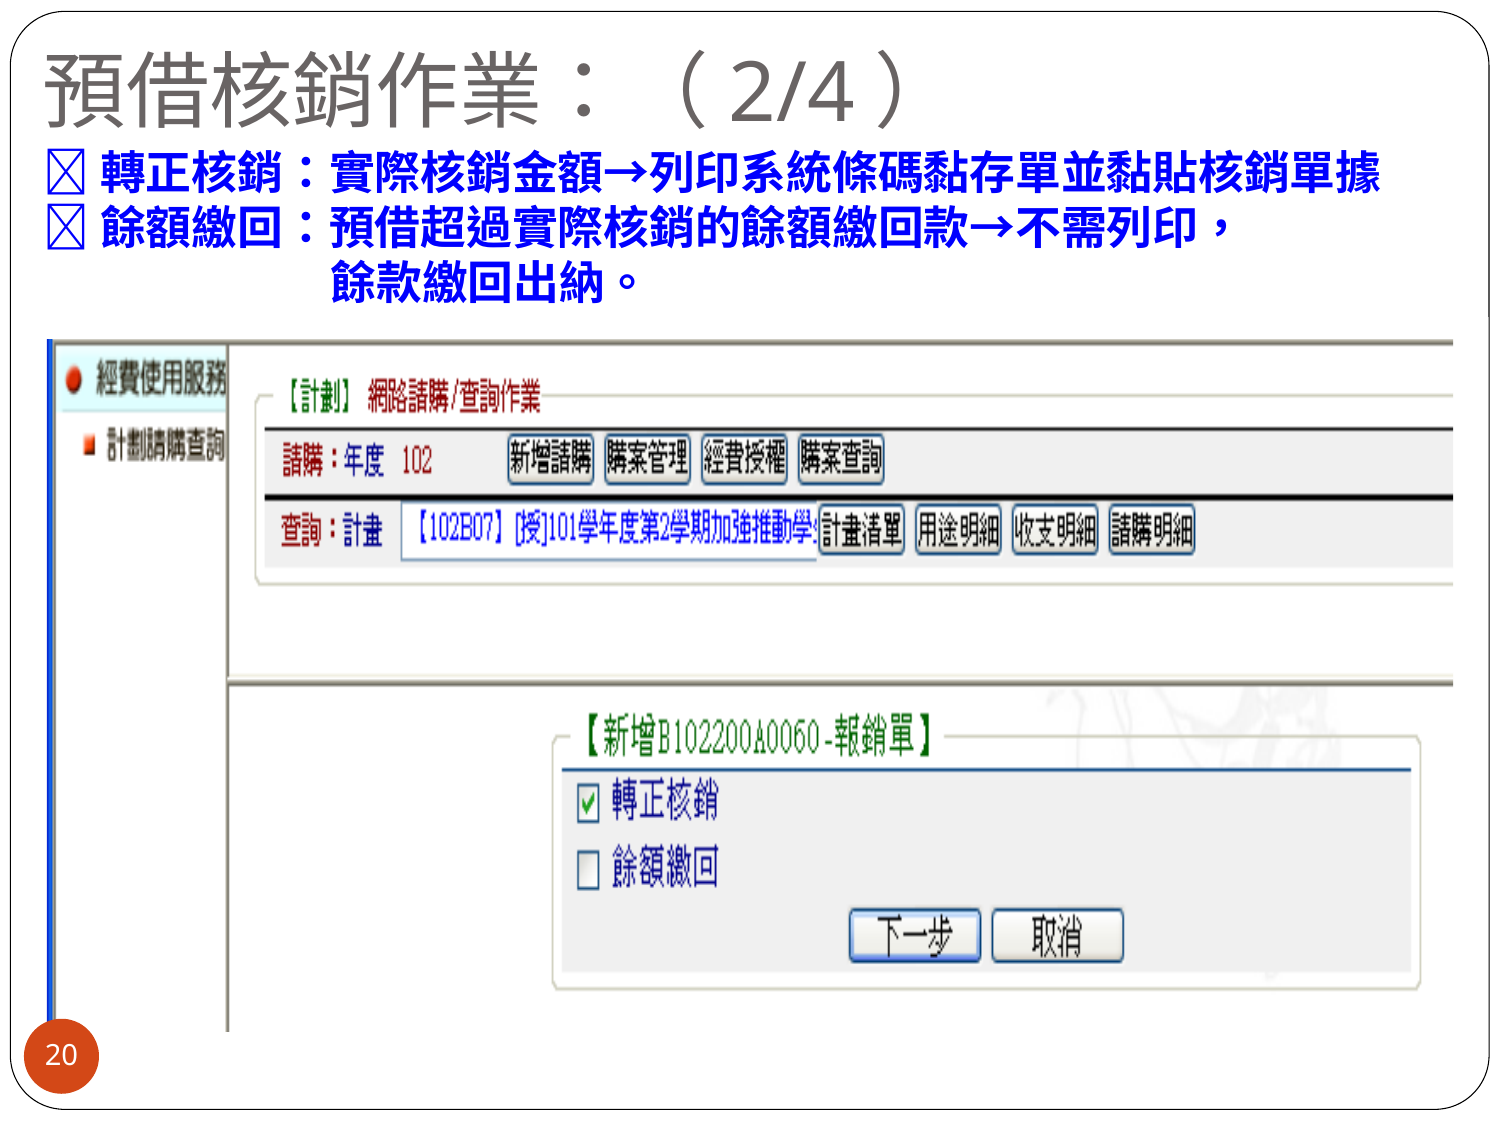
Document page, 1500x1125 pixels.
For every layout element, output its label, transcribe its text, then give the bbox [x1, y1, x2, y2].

text_box 預借核銷作業：（2/4） [165, 96, 193, 105]
text_box [23, 1018, 99, 1094]
text_box 預借核銷作業：（2/4） [165, 110, 193, 119]
picture [46, 340, 1454, 1032]
text_box 轉正核銷：實際核銷金額→列印系統條碼黏存單並黏貼核銷單據 餘額繳回：預借超過實際核銷的餘額繳回款→不需列印， 餘款繳回出納。 [35, 128, 1477, 340]
text_box 預借核銷作業：（2/4） [35, 23, 997, 128]
